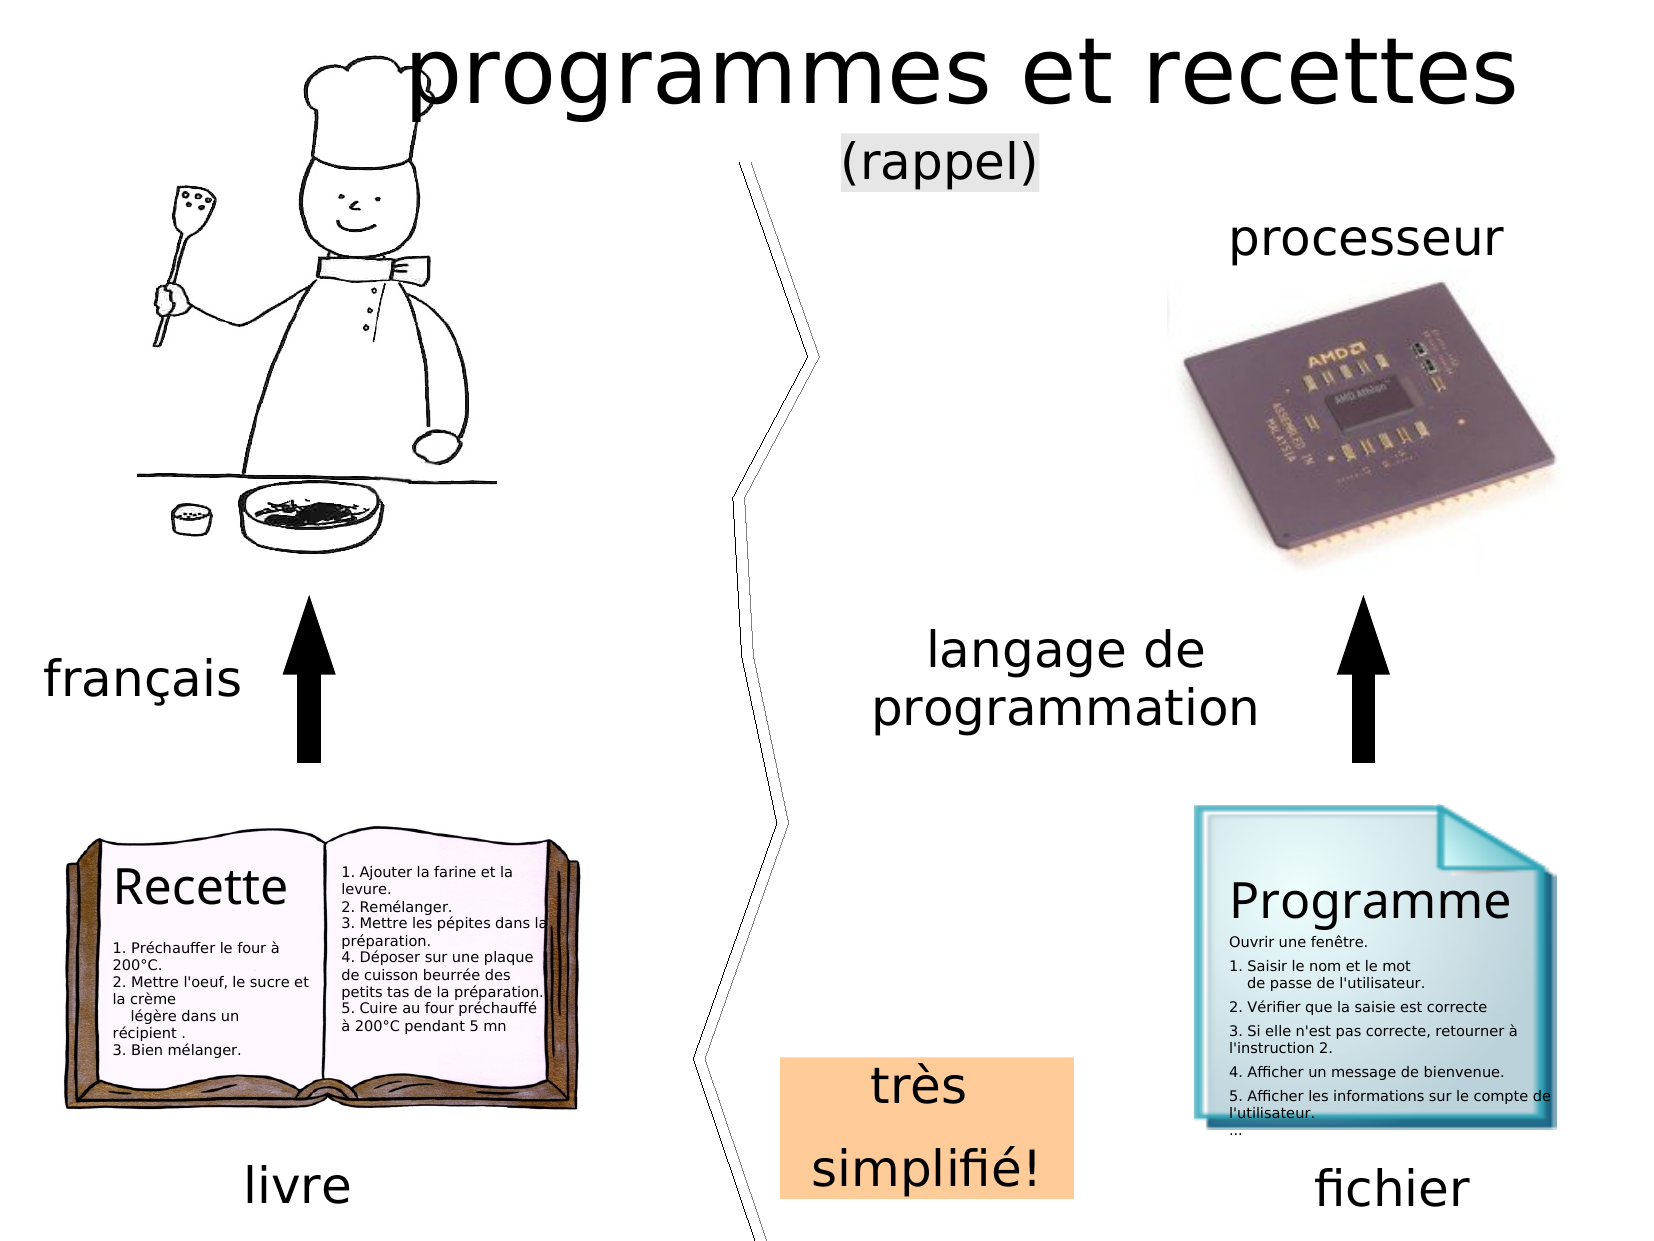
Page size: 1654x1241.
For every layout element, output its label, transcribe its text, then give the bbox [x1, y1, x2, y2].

text_box fichier [1314, 1160, 1471, 1219]
text_box processeur [1228, 209, 1505, 268]
text_box livre [243, 1156, 353, 1216]
text_box Programme Ouvrir une fenêtre. Saisir le nom et le mot de passe de l'utilisateur. Vérifier que la saisie est correcte Si elle n'est pas correcte, retourner à l'instruction 2. Afficher un message de bienvenue. Afficher les informations sur le compte de l'utilisateur. ... [1229, 865, 1557, 1130]
picture [1167, 267, 1567, 574]
text_box langage de programmation [851, 620, 1281, 738]
picture [137, 34, 497, 568]
picture [58, 816, 583, 1114]
title programmes et recettes [272, 10, 1654, 134]
text_box Recette Préchauffer le four à 200°C. Mettre l'oeuf, le sucre et la crème légère dans un récipient . Bien mélanger. [112, 850, 316, 1061]
text_box français [43, 649, 243, 709]
text_box (rappel) [840, 133, 1040, 192]
text_box très simplifié! [780, 1057, 1074, 1199]
text_box Ajouter la farine et la levure. Remélanger. Mettre les pépites dans la préparation. Déposer sur une plaque de cuisson beurrée des petits tas de la préparation. Cuire au four préchauffé à 200°C pendant 5 mn [341, 864, 548, 1114]
picture [1194, 804, 1557, 1130]
